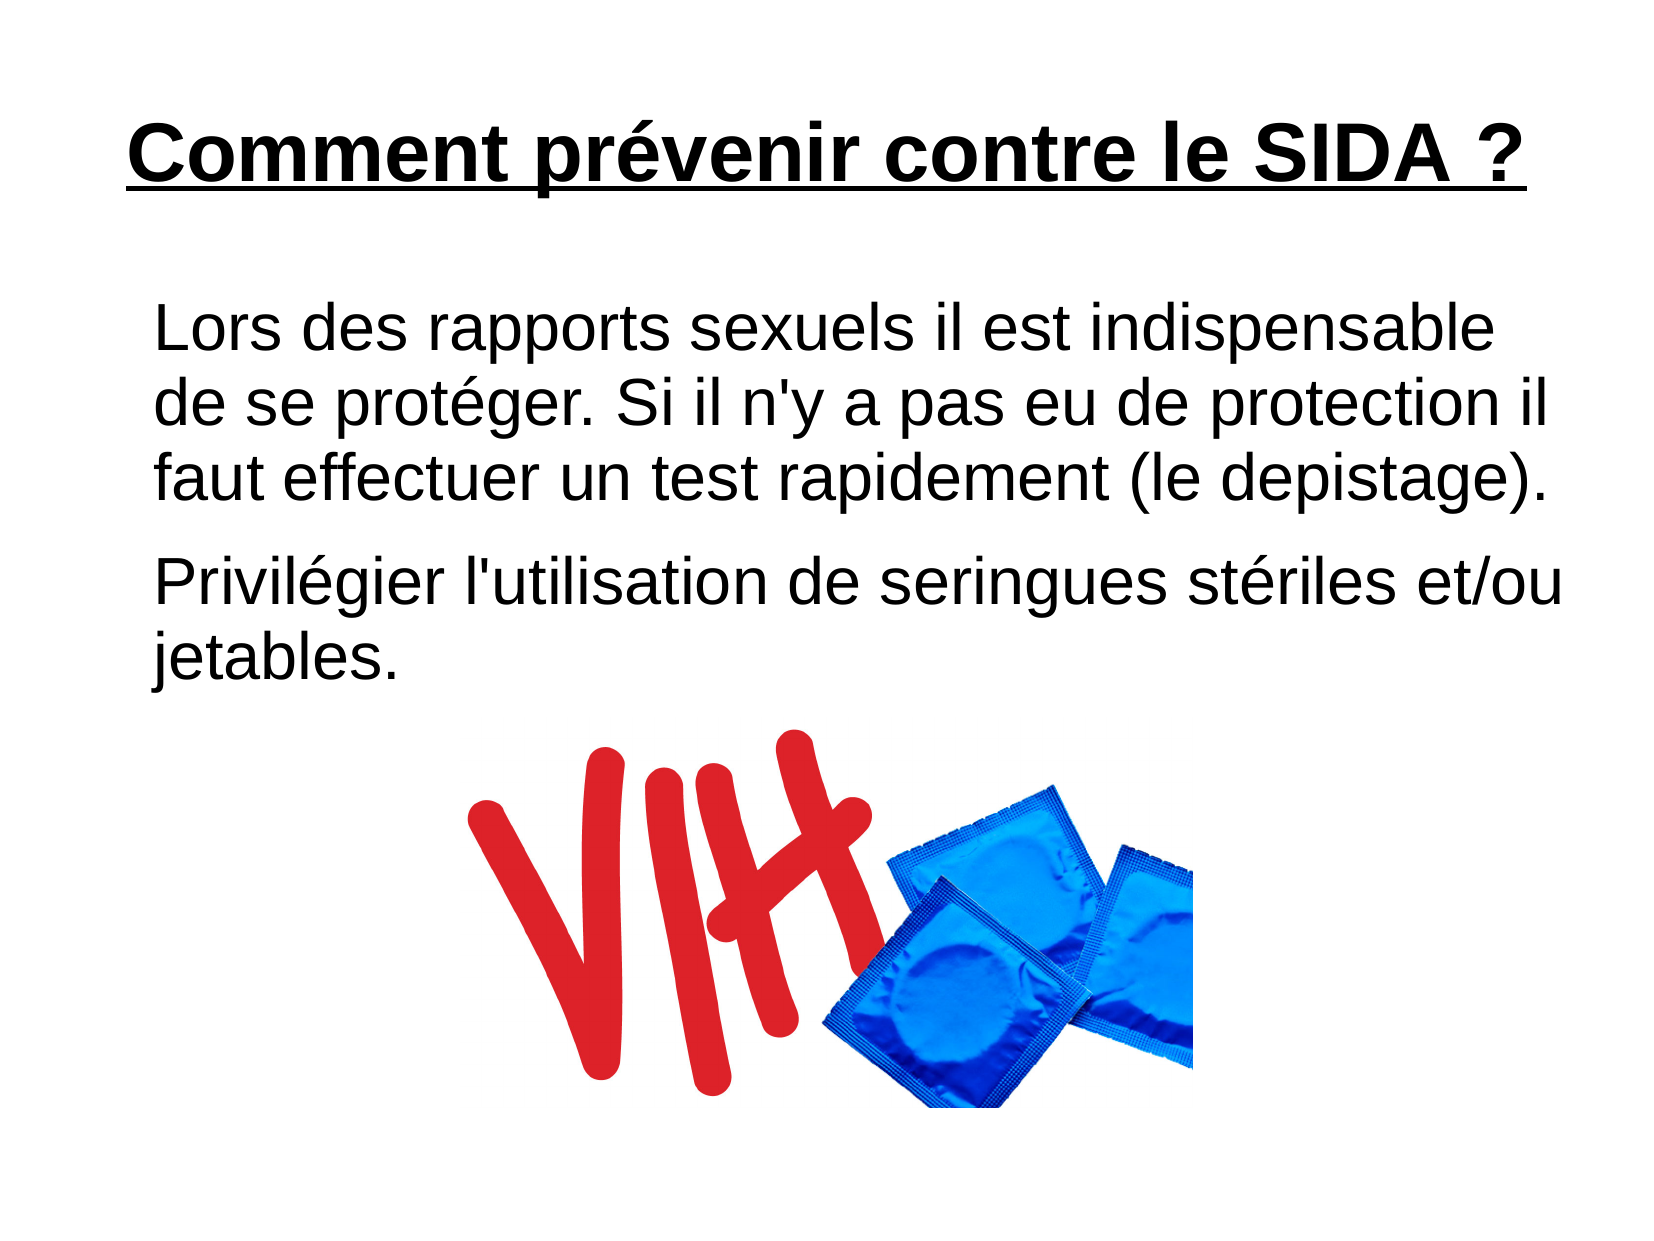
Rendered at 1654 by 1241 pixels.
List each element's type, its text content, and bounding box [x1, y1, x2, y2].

list Lors des rapports sexuels il est indispensable de se protéger. Si il n'y a pas eu de protection il faut effectuer un test rapidement (le depistage). Privilégier l'utilisation de seringues stériles et/ou jetables. [82, 290, 1571, 694]
title Comment prévenir contre le SIDA ? [82, 49, 1571, 257]
picture [460, 717, 1193, 1109]
